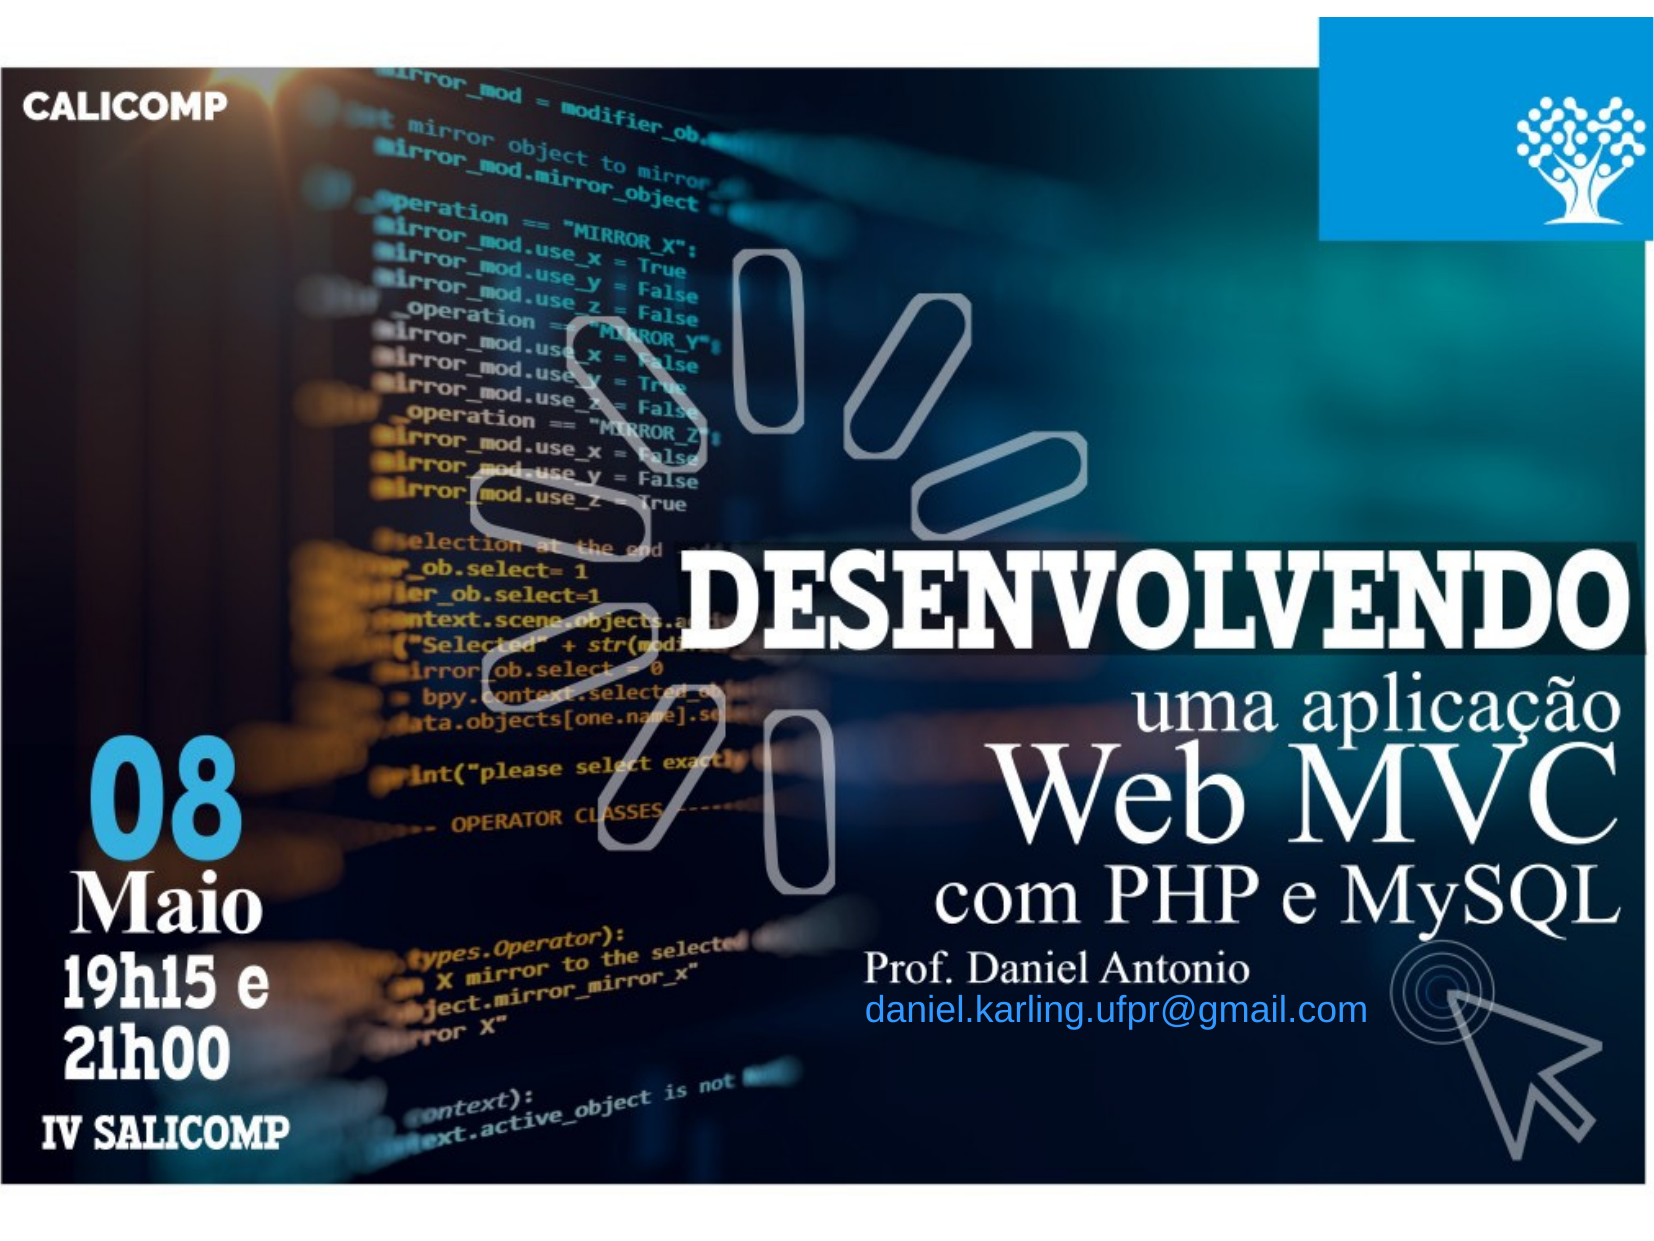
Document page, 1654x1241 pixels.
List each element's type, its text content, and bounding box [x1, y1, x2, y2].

picture [1516, 96, 1646, 225]
text_box daniel.karling.ufpr@gmail.com [850, 981, 1384, 1039]
picture [0, 17, 1654, 1235]
